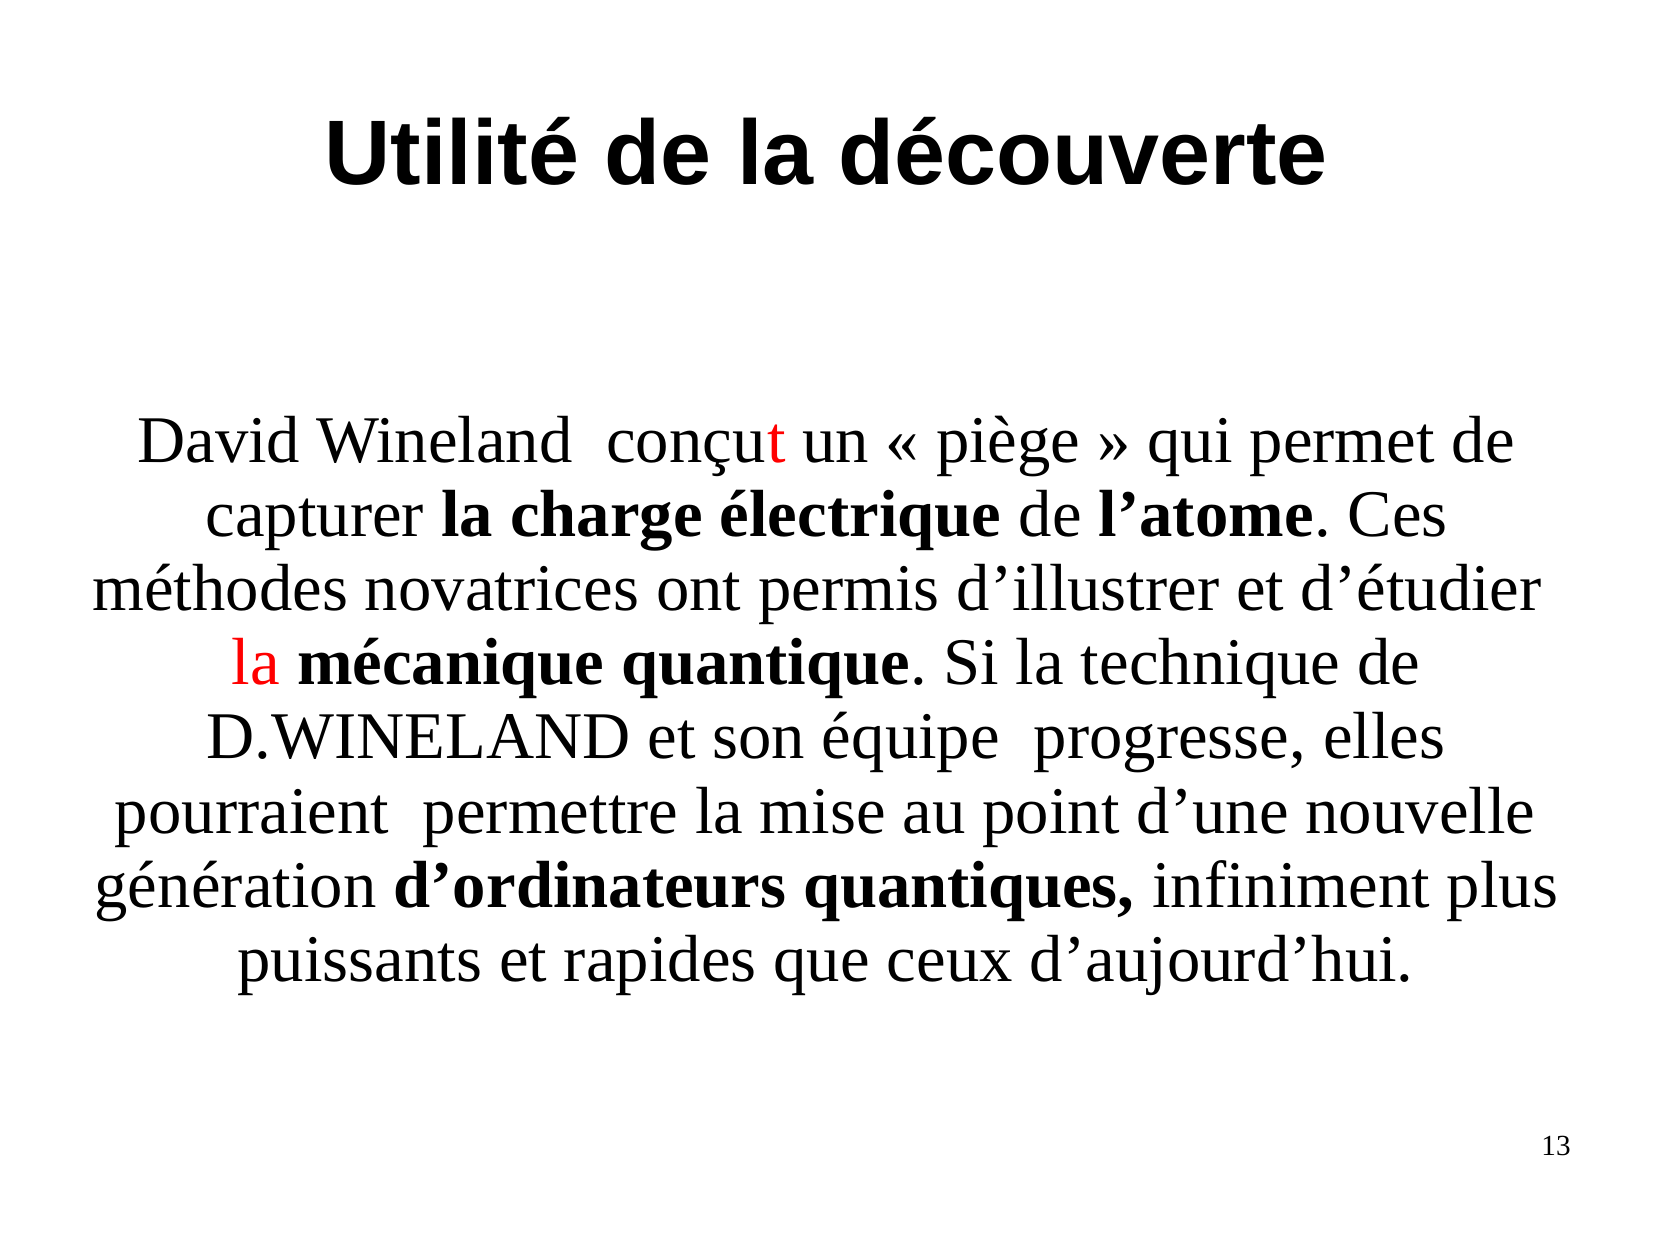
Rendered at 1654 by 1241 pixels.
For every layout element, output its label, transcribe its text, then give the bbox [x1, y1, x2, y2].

title Utilité de la découverte [82, 49, 1571, 257]
subtitle David Wineland conçut un « piège » qui permet de capturer la charge électrique de l’atome. Ces méthodes novatrices ont permis d’illustrer et d’étudier la mécanique quantique. Si la technique de D.WINELAND et son équipe progresse, elles pourraient permettre la mise au point d’une nouvelle génération d’ordinateurs quantiques, infiniment plus puissants et rapides que ceux d’aujourd’hui. [82, 290, 1571, 1109]
